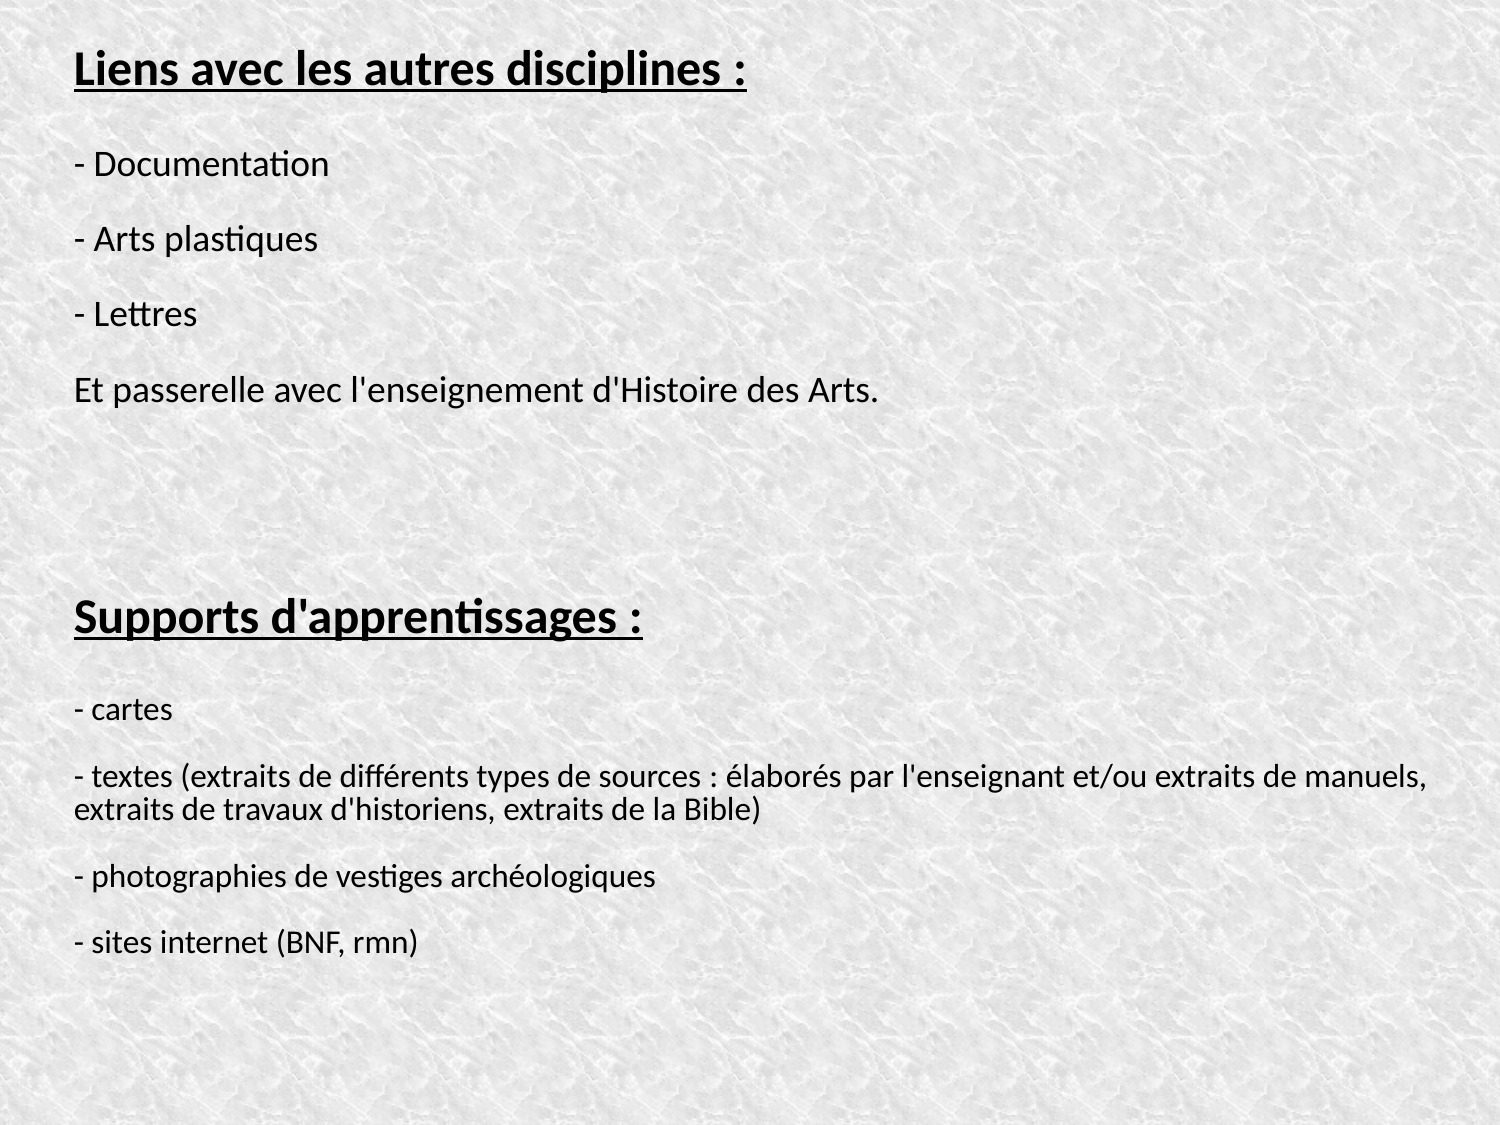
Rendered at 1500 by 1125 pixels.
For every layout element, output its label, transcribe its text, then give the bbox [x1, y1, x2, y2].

picture [0, 0, 1500, 1125]
text_box Liens avec les autres disciplines : - Documentation - Arts plastiques - Lettres Et passerelle avec l'enseignement d'Histoire des Arts. [59, 40, 1205, 544]
text_box Supports d'apprentissages : - cartes - textes (extraits de différents types de sources : élaborés par l'enseignant et/ou extraits de manuels, extraits de travaux d'historiens, extraits de la Bible) - photographies de vestiges archéologiques - sites internet (BNF, rmn) [59, 588, 1465, 1052]
